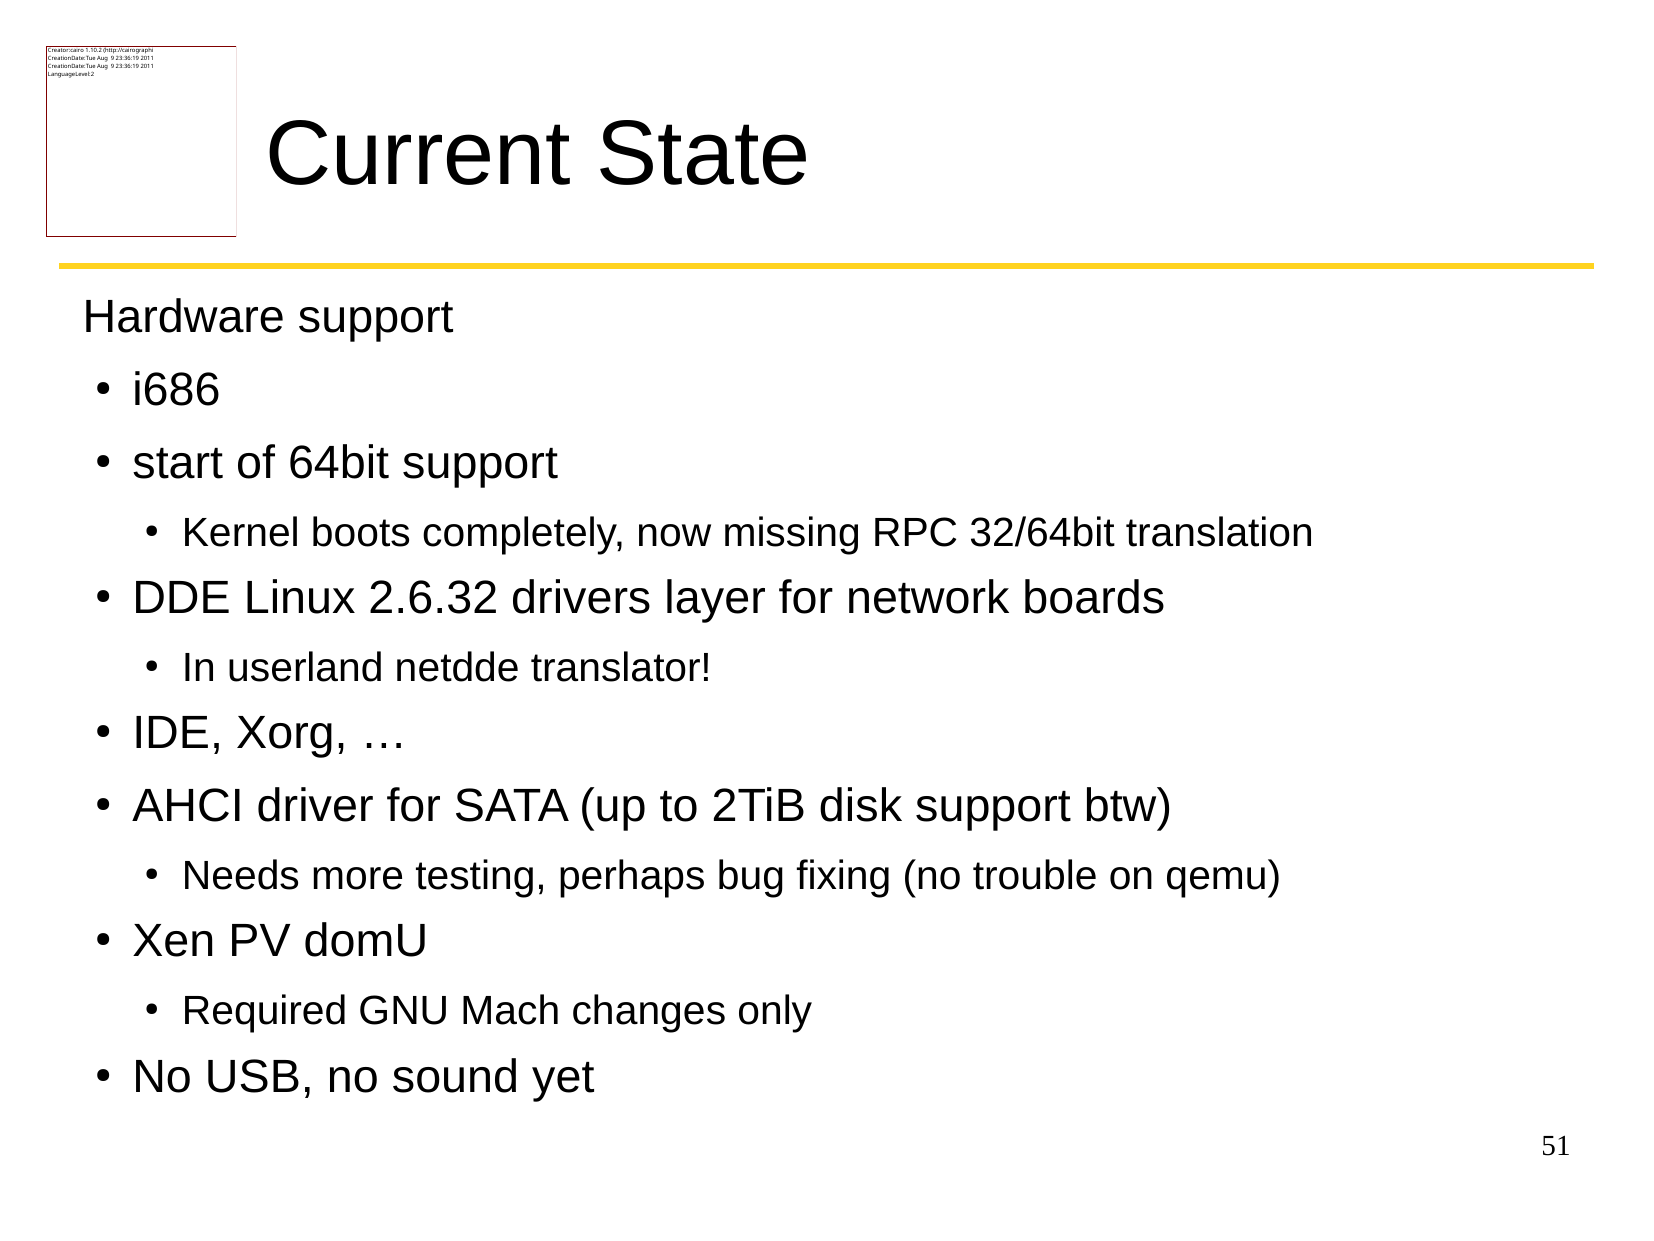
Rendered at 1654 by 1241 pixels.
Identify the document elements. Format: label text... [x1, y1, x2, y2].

title Current State [265, 49, 1571, 257]
list Hardware support i686 start of 64bit support Kernel boots completely, now missing RPC 32/64bit translation DDE Linux 2.6.32 drivers layer for network boards In userland netdde translator! IDE, Xorg, … AHCI driver for SATA (up to 2TiB disk support btw) Needs more testing, perhaps bug fixing (no trouble on qemu) Xen PV domU Required GNU Mach changes only No USB, no sound yet [82, 290, 1571, 1109]
